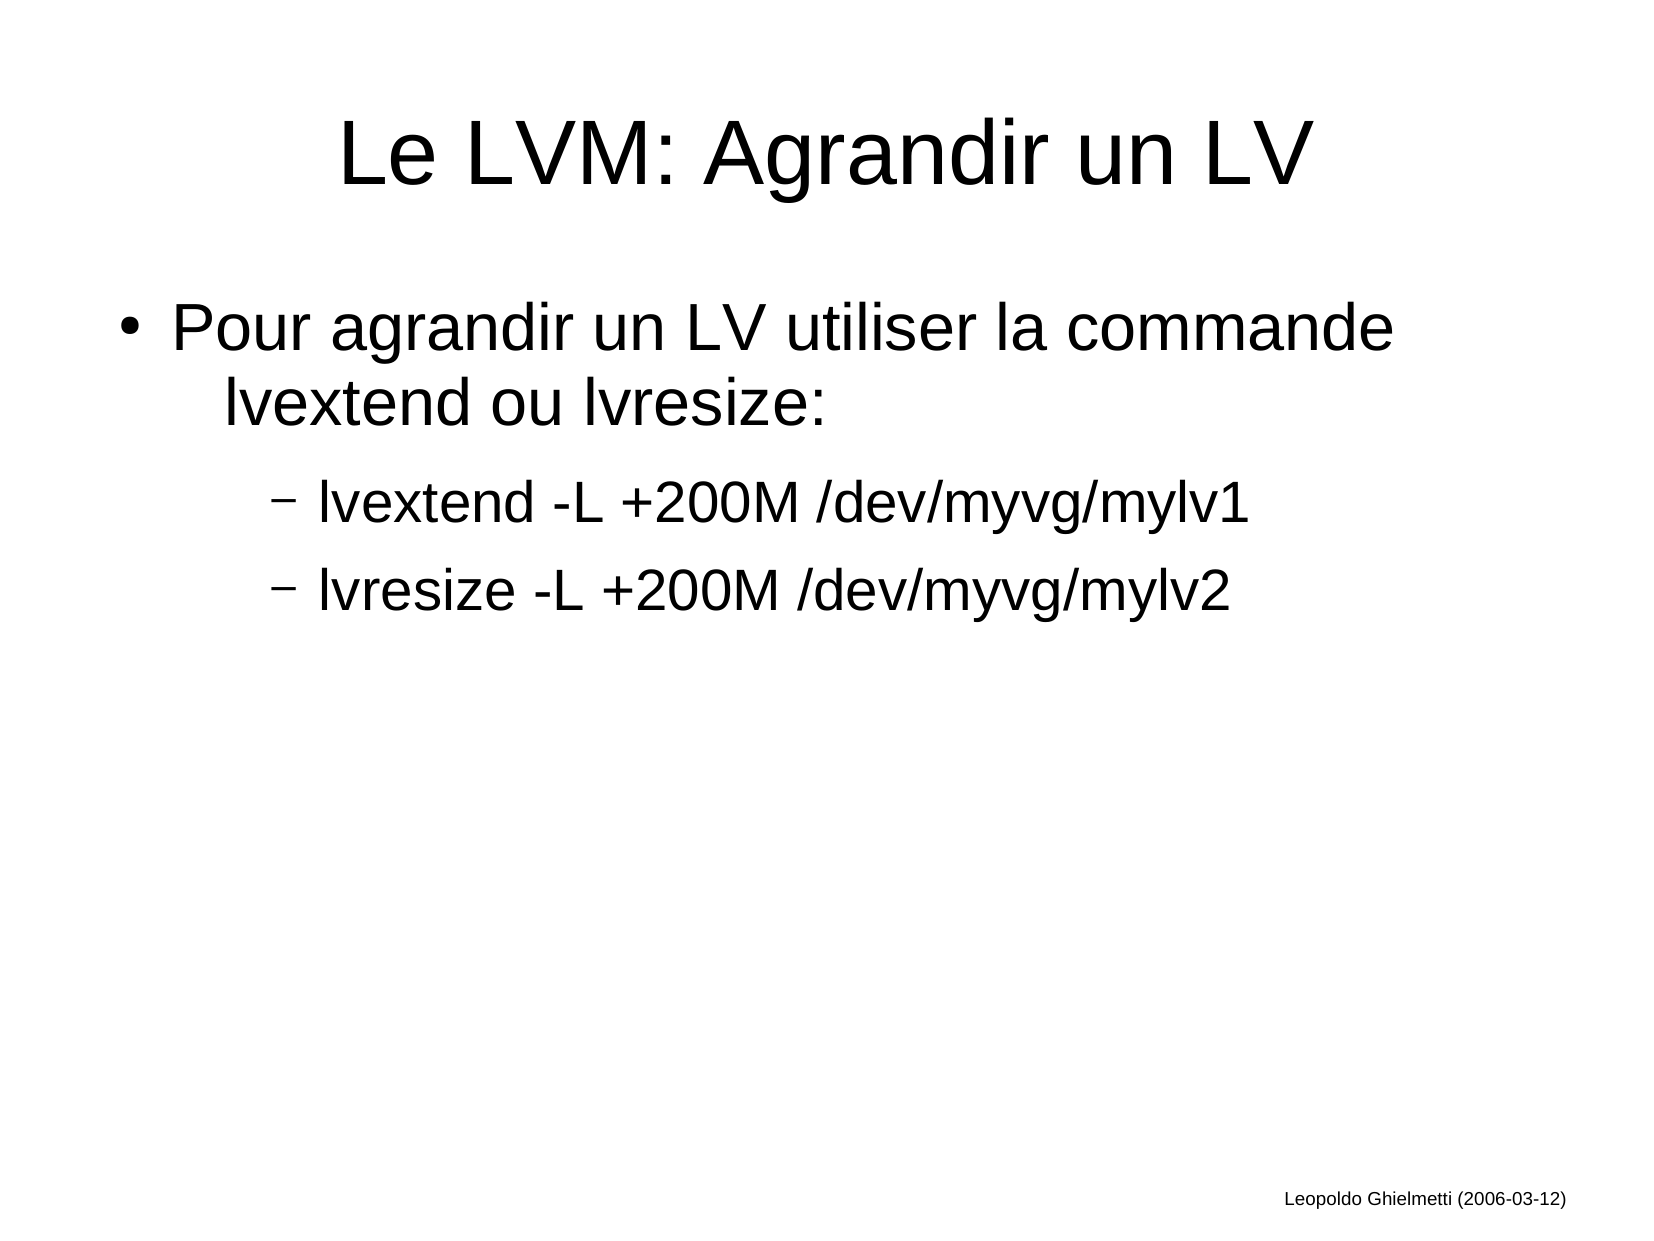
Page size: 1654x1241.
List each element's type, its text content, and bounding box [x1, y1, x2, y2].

title Le LVM: Agrandir un LV [82, 49, 1571, 257]
text_box Leopoldo Ghielmetti (2006-03-12) [1269, 1181, 1595, 1217]
list Pour agrandir un LV utiliser la commande lvextend ou lvresize: lvextend -L +200M /dev/myvg/mylv1 lvresize -L +200M /dev/myvg/mylv2 [82, 290, 1571, 1109]
